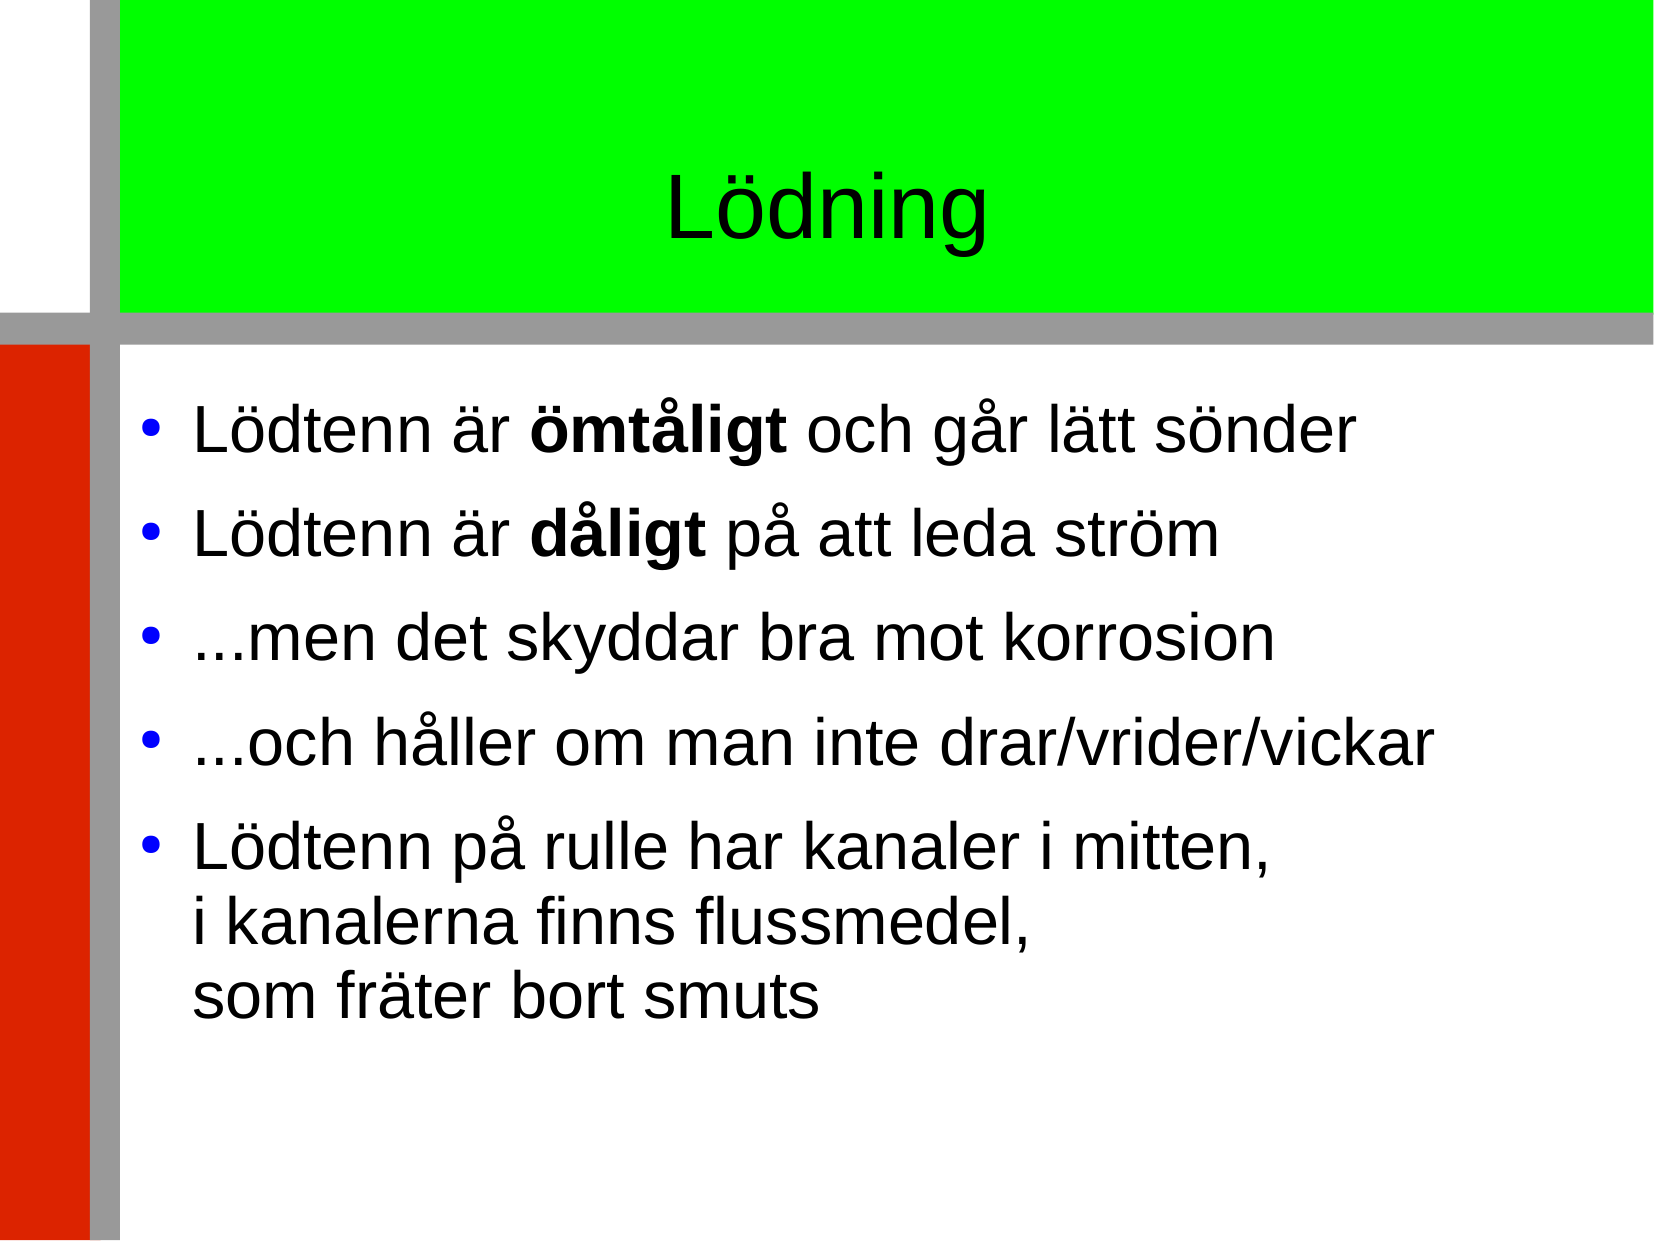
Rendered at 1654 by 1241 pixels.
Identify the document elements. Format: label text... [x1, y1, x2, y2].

list Lödtenn är ömtåligt och går lätt sönder Lödtenn är dåligt på att leda ström ...men det skyddar bra mot korrosion ...och håller om man inte drar/vrider/vickar Lödtenn på rulle har kanaler i mitten, i kanalerna finns flussmedel, som fräter bort smuts [121, 391, 1534, 1127]
title Lödning [121, 102, 1534, 311]
